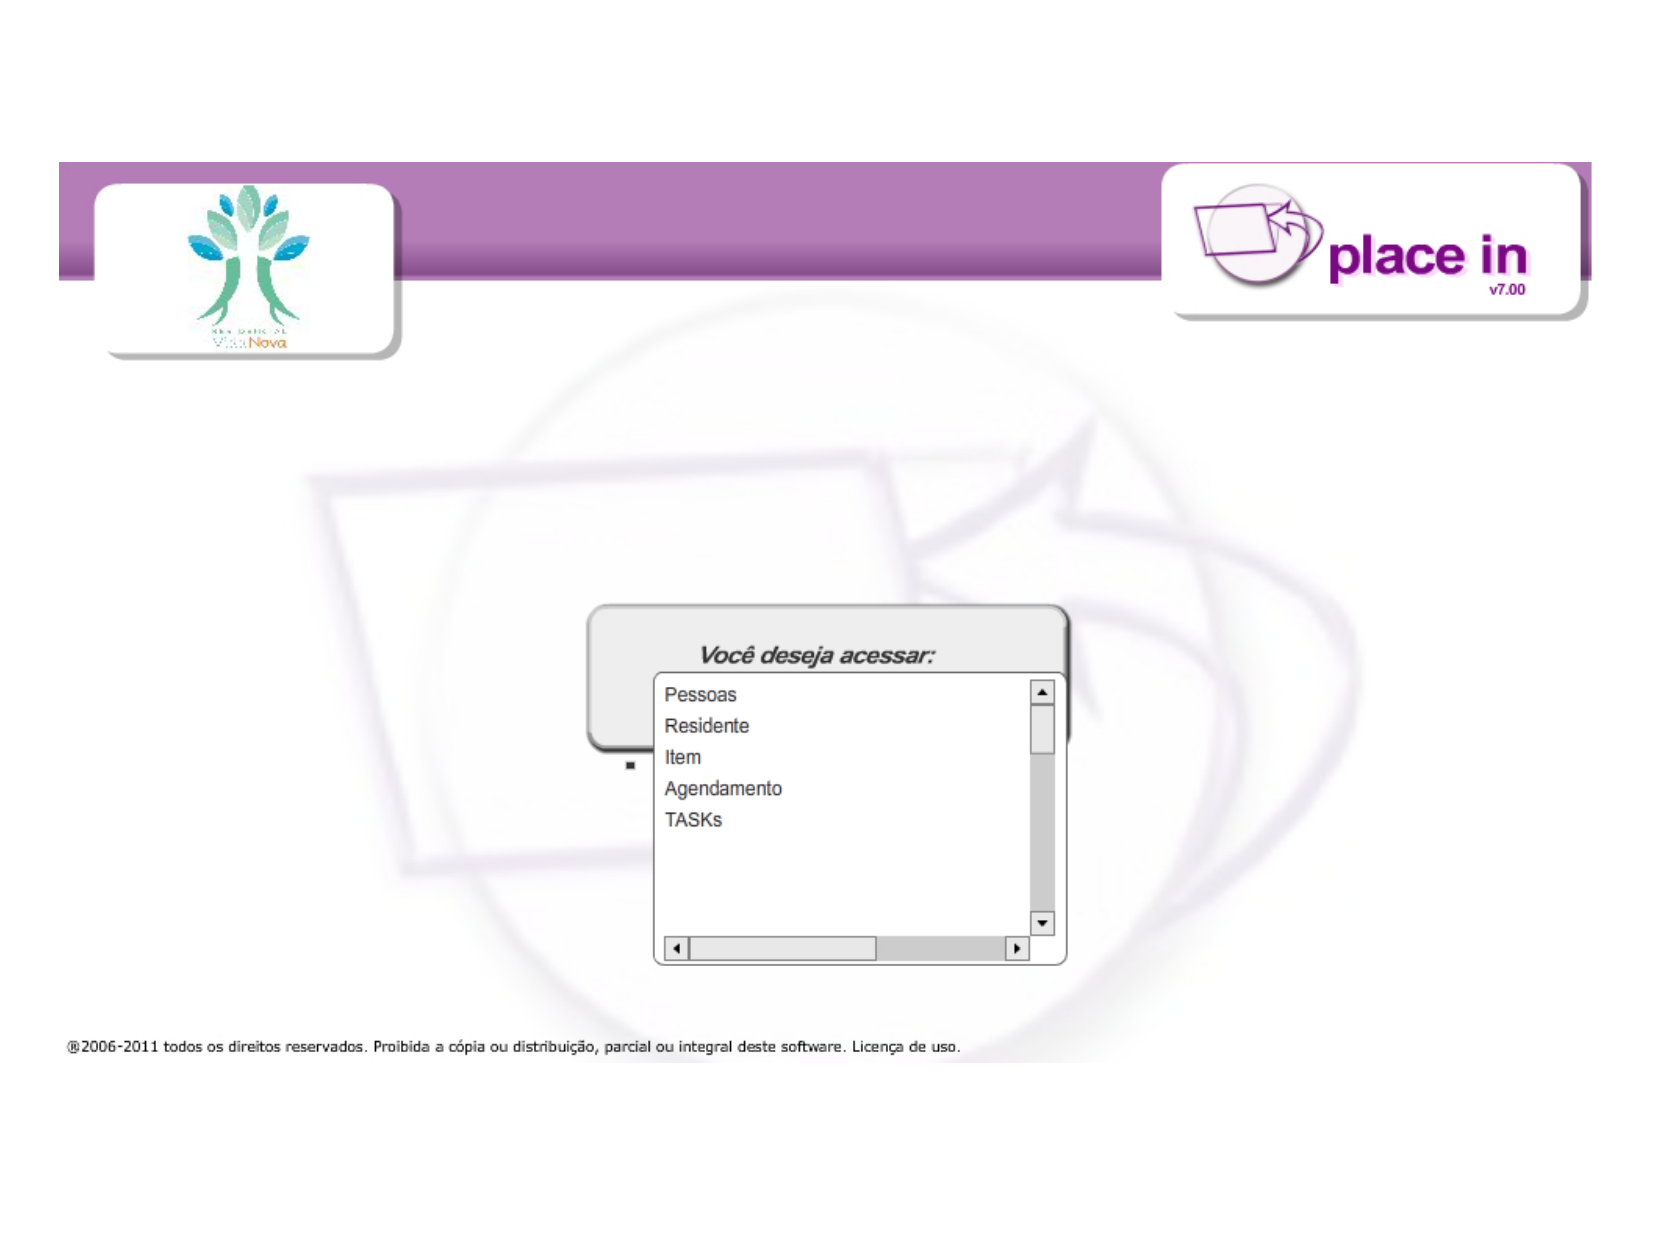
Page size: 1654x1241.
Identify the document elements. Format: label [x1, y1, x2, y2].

picture [59, 162, 1595, 1063]
